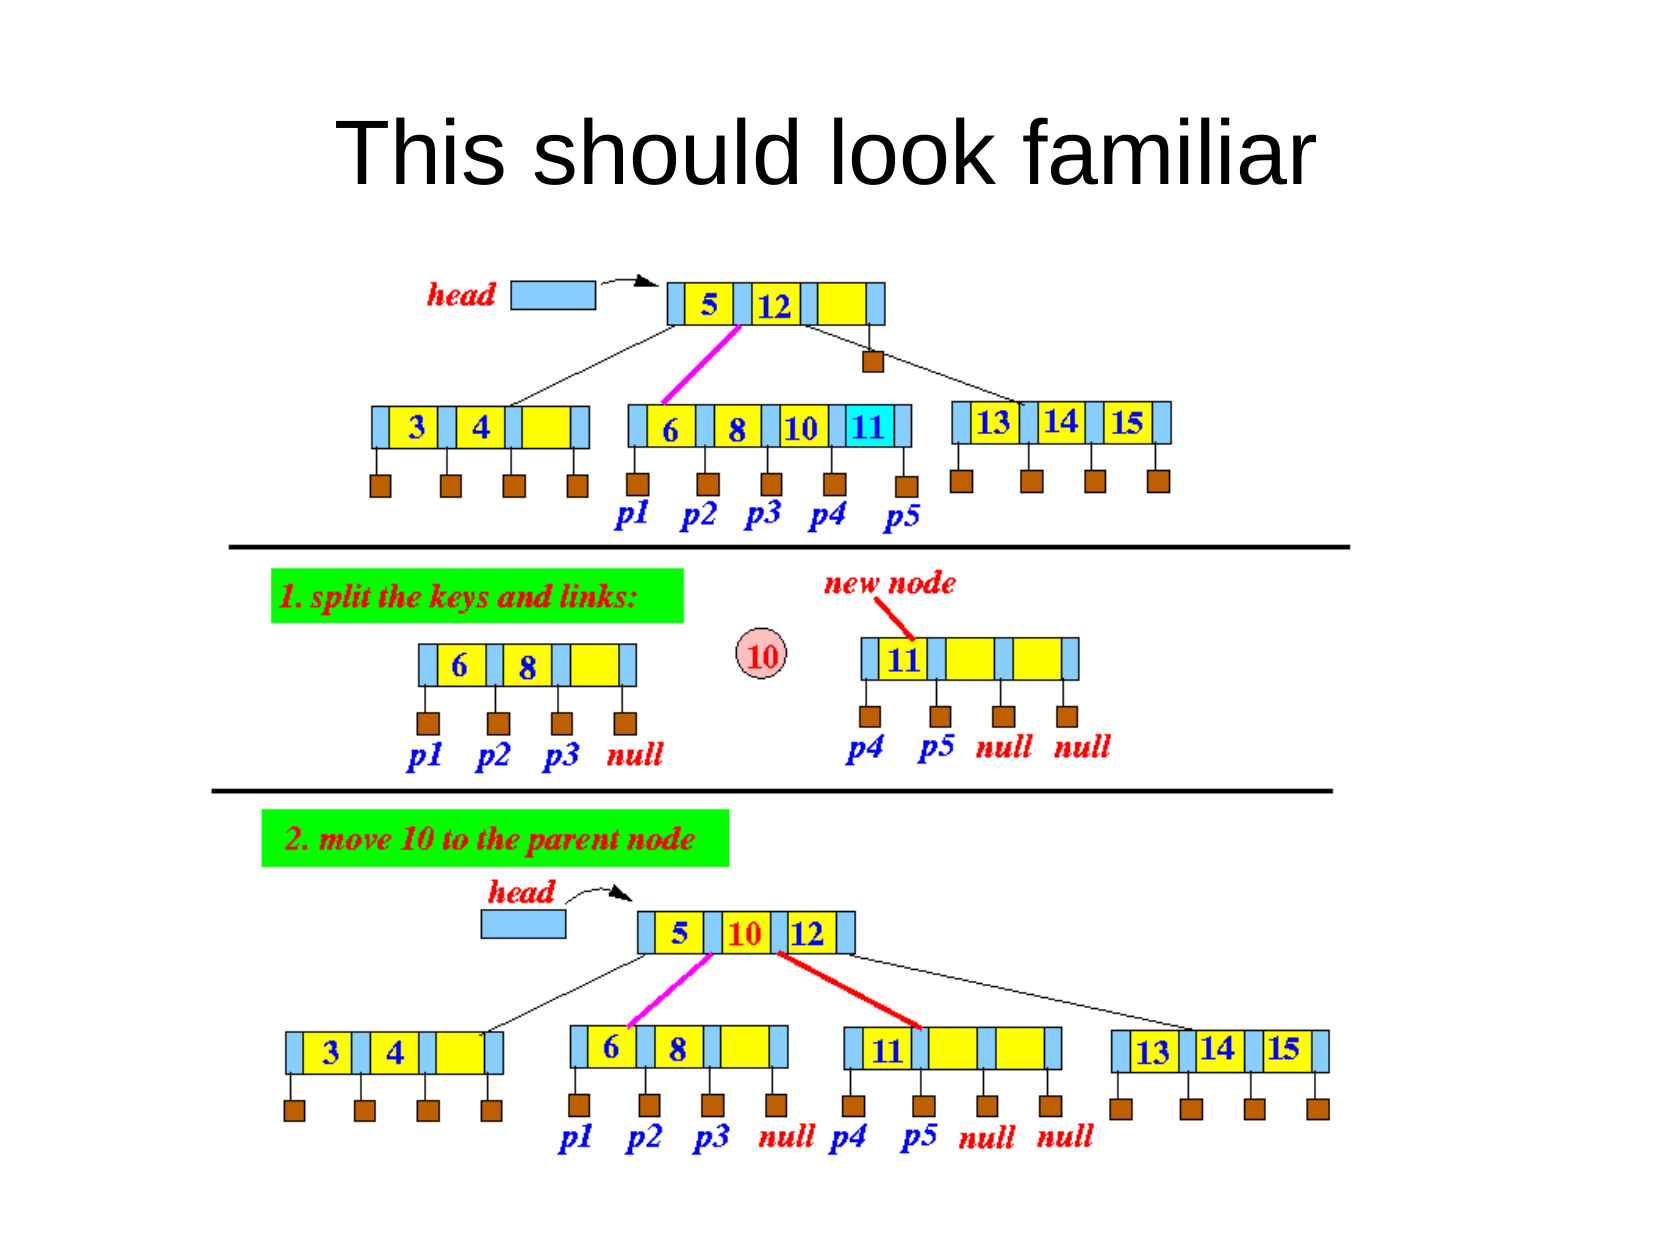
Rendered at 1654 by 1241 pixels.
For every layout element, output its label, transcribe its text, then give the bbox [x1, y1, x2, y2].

title This should look familiar [82, 56, 1571, 250]
picture [190, 262, 1388, 1166]
